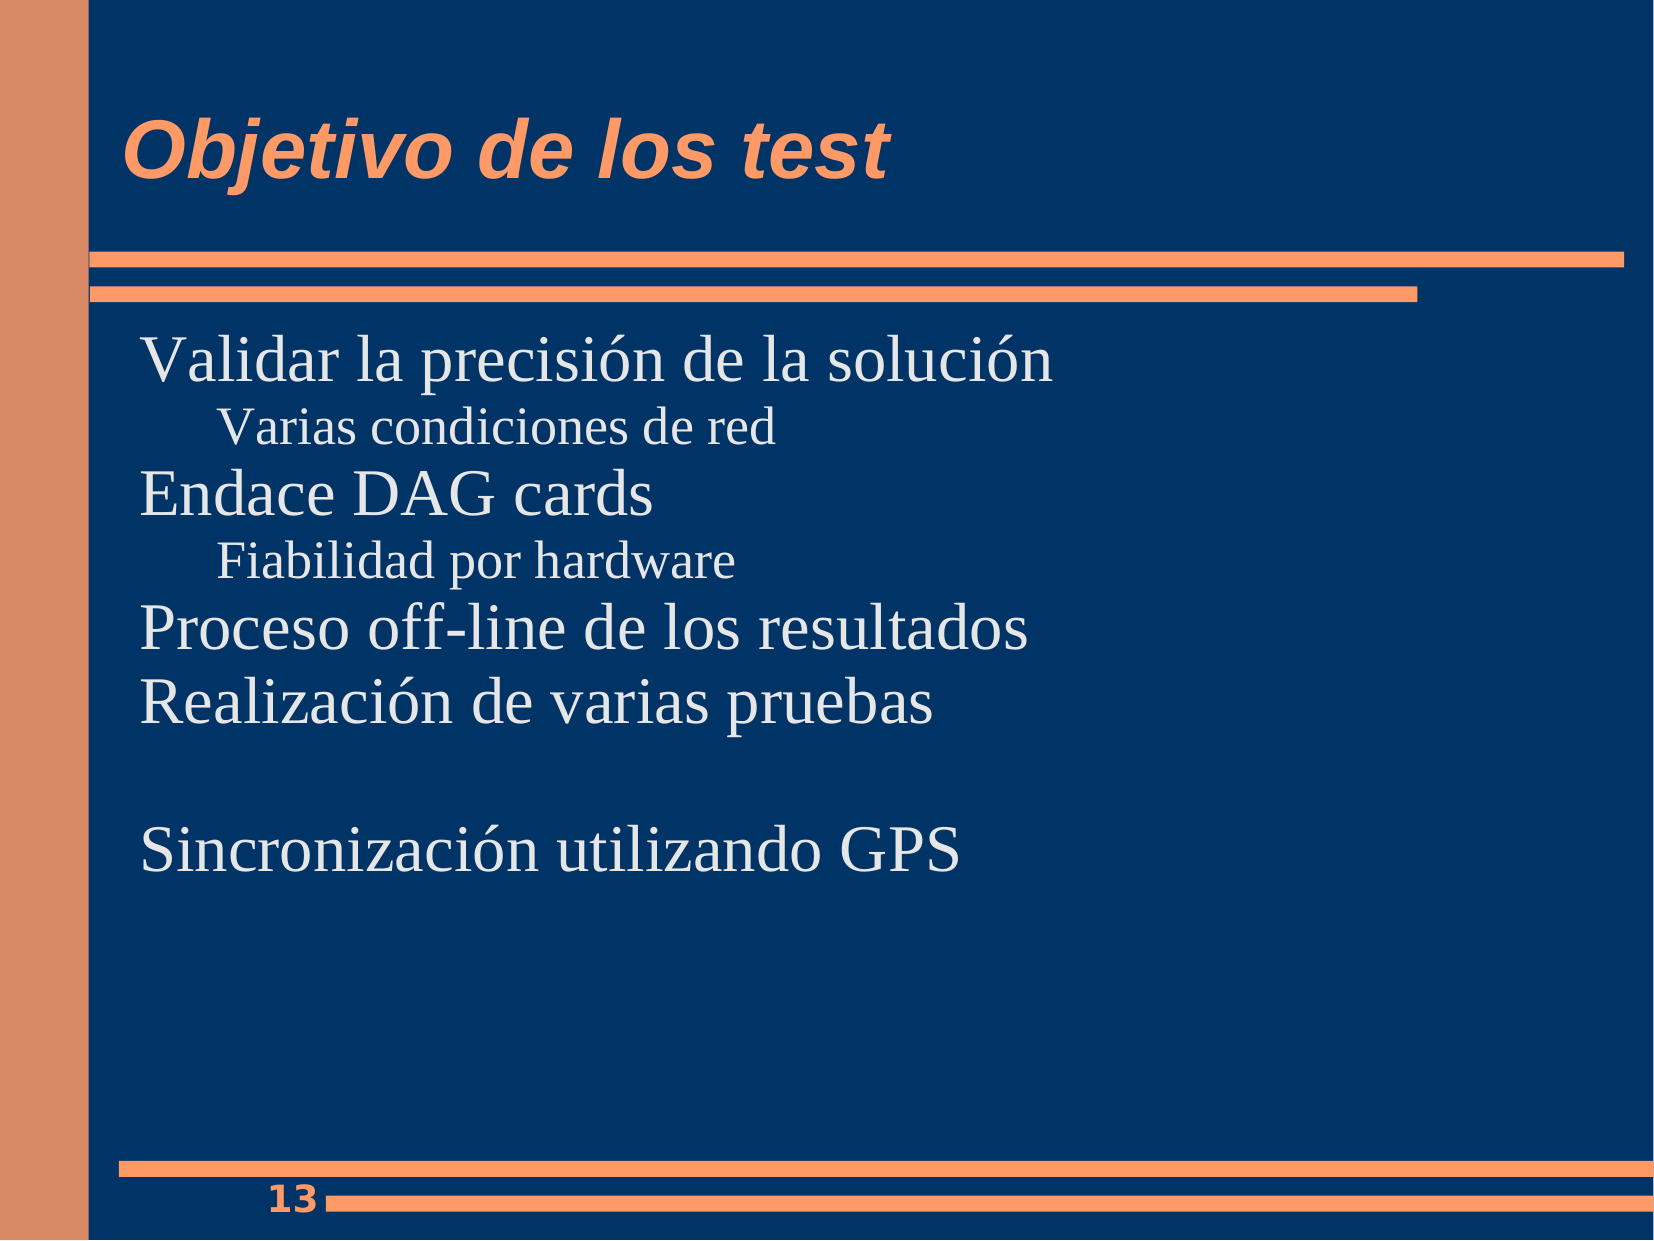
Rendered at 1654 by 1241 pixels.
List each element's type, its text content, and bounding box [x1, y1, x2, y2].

title Objetivo de los test [121, 53, 1534, 247]
list Validar la precisión de la solución Varias condiciones de red Endace DAG cards Fiabilidad por hardware Proceso off-line de los resultados Realización de varias pruebas Sincronización utilizando GPS [121, 322, 1561, 1118]
